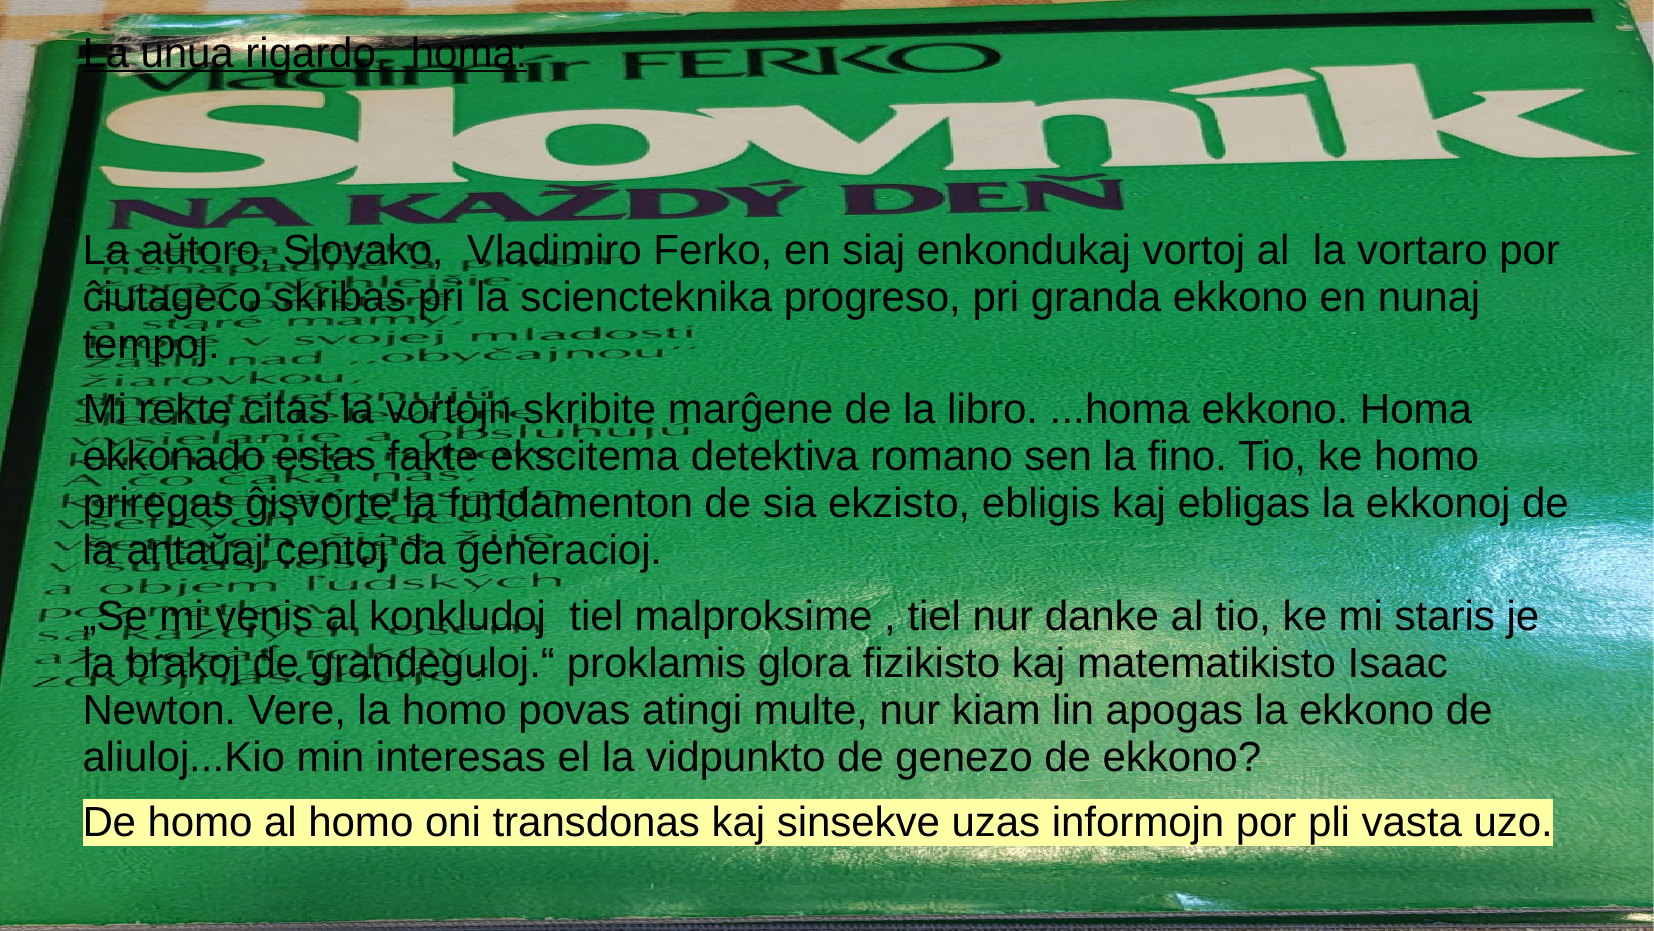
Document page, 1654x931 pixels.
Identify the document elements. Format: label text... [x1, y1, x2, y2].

list La unua rigardo, homa: La aŭtoro, Slovako, Vladimiro Ferko, en siaj enkondukaj vortoj al la vortaro por ĉiutageco skribas pri la sciencteknika progreso, pri granda ekkono en nunaj tempoj. Mi rekte citas la vortojn skribite marĝene de la libro. ...homa ekkono. Homa ekkonado estas fakte ekscitema detektiva romano sen la fino. Tio, ke homo priregas ĝisvorte la fundamenton de sia ekzisto, ebligis kaj ebligas la ekkonoj de la antaŭaj centoj da generacioj. „Se mi venis al konkludoj tiel malproksime , tiel nur danke al tio, ke mi staris je la brakoj de grandeguloj.“ proklamis glora fizikisto kaj matematikisto Isaac Newton. Vere, la homo povas atingi multe, nur kiam lin apogas la ekkono de aliuloj...Kio min interesas el la vidpunkto de genezo de ekkono? De homo al homo oni transdonas kaj sinsekve uzas informojn por pli vasta uzo. [82, 29, 1571, 886]
picture [0, 0, 1654, 931]
